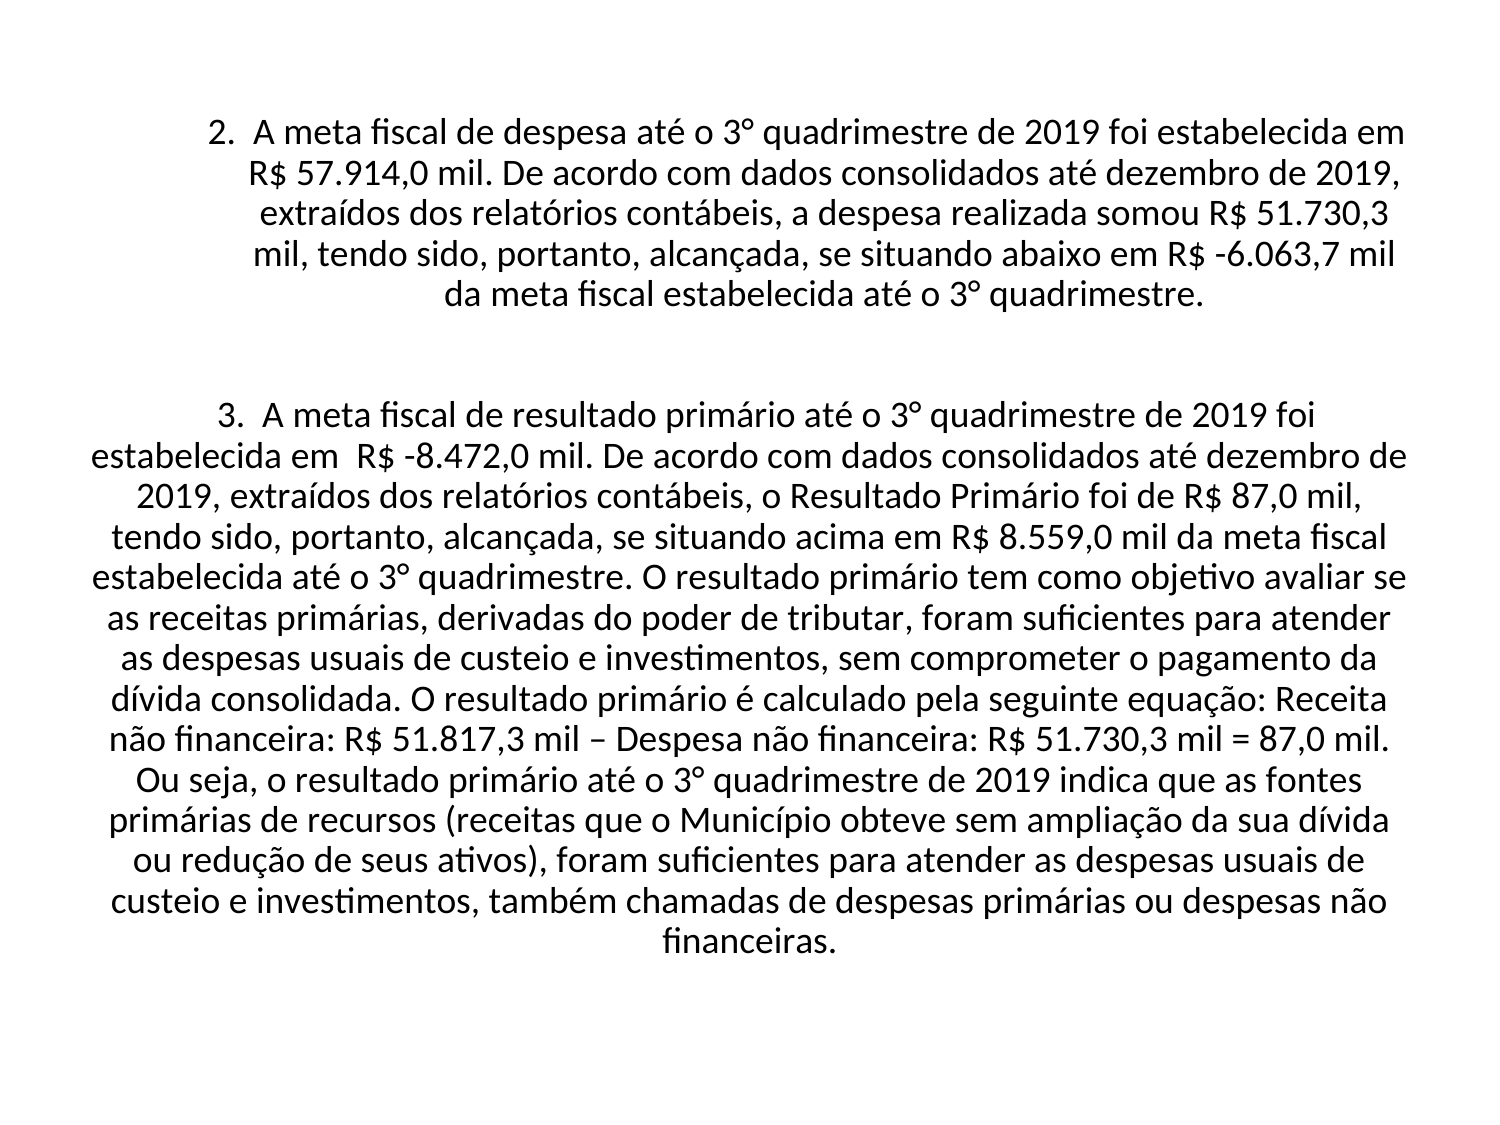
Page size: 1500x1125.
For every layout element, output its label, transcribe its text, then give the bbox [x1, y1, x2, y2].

list 2. A meta fiscal de despesa até o 3° quadrimestre de 2019 foi estabelecida em R$ 57.914,0 mil. De acordo com dados consolidados até dezembro de 2019, extraídos dos relatórios contábeis, a despesa realizada somou R$ 51.730,3 mil, tendo sido, portanto, alcançada, se situando abaixo em R$ -6.063,7 mil da meta fiscal estabelecida até o 3° quadrimestre. 3. A meta fiscal de resultado primário até o 3° quadrimestre de 2019 foi estabelecida em R$ -8.472,0 mil. De acordo com dados consolidados até dezembro de 2019, extraídos dos relatórios contábeis, o Resultado Primário foi de R$ 87,0 mil, tendo sido, portanto, alcançada, se situando acima em R$ 8.559,0 mil da meta fiscal estabelecida até o 3° quadrimestre. O resultado primário tem como objetivo avaliar se as receitas primárias, derivadas do poder de tributar, foram suficientes para atender as despesas usuais de custeio e investimentos, sem comprometer o pagamento da dívida consolidada. O resultado primário é calculado pela seguinte equação: Receita não financeira: R$ 51.817,3 mil – Despesa não financeira: R$ 51.730,3 mil = 87,0 mil. Ou seja, o resultado primário até o 3° quadrimestre de 2019 indica que as fontes primárias de recursos (receitas que o Município obteve sem ampliação da sua dívida ou redução de seus ativos), foram suficientes para atender as despesas usuais de custeio e investimentos, também chamadas de despesas primárias ou despesas não financeiras. [75, 104, 1426, 1005]
